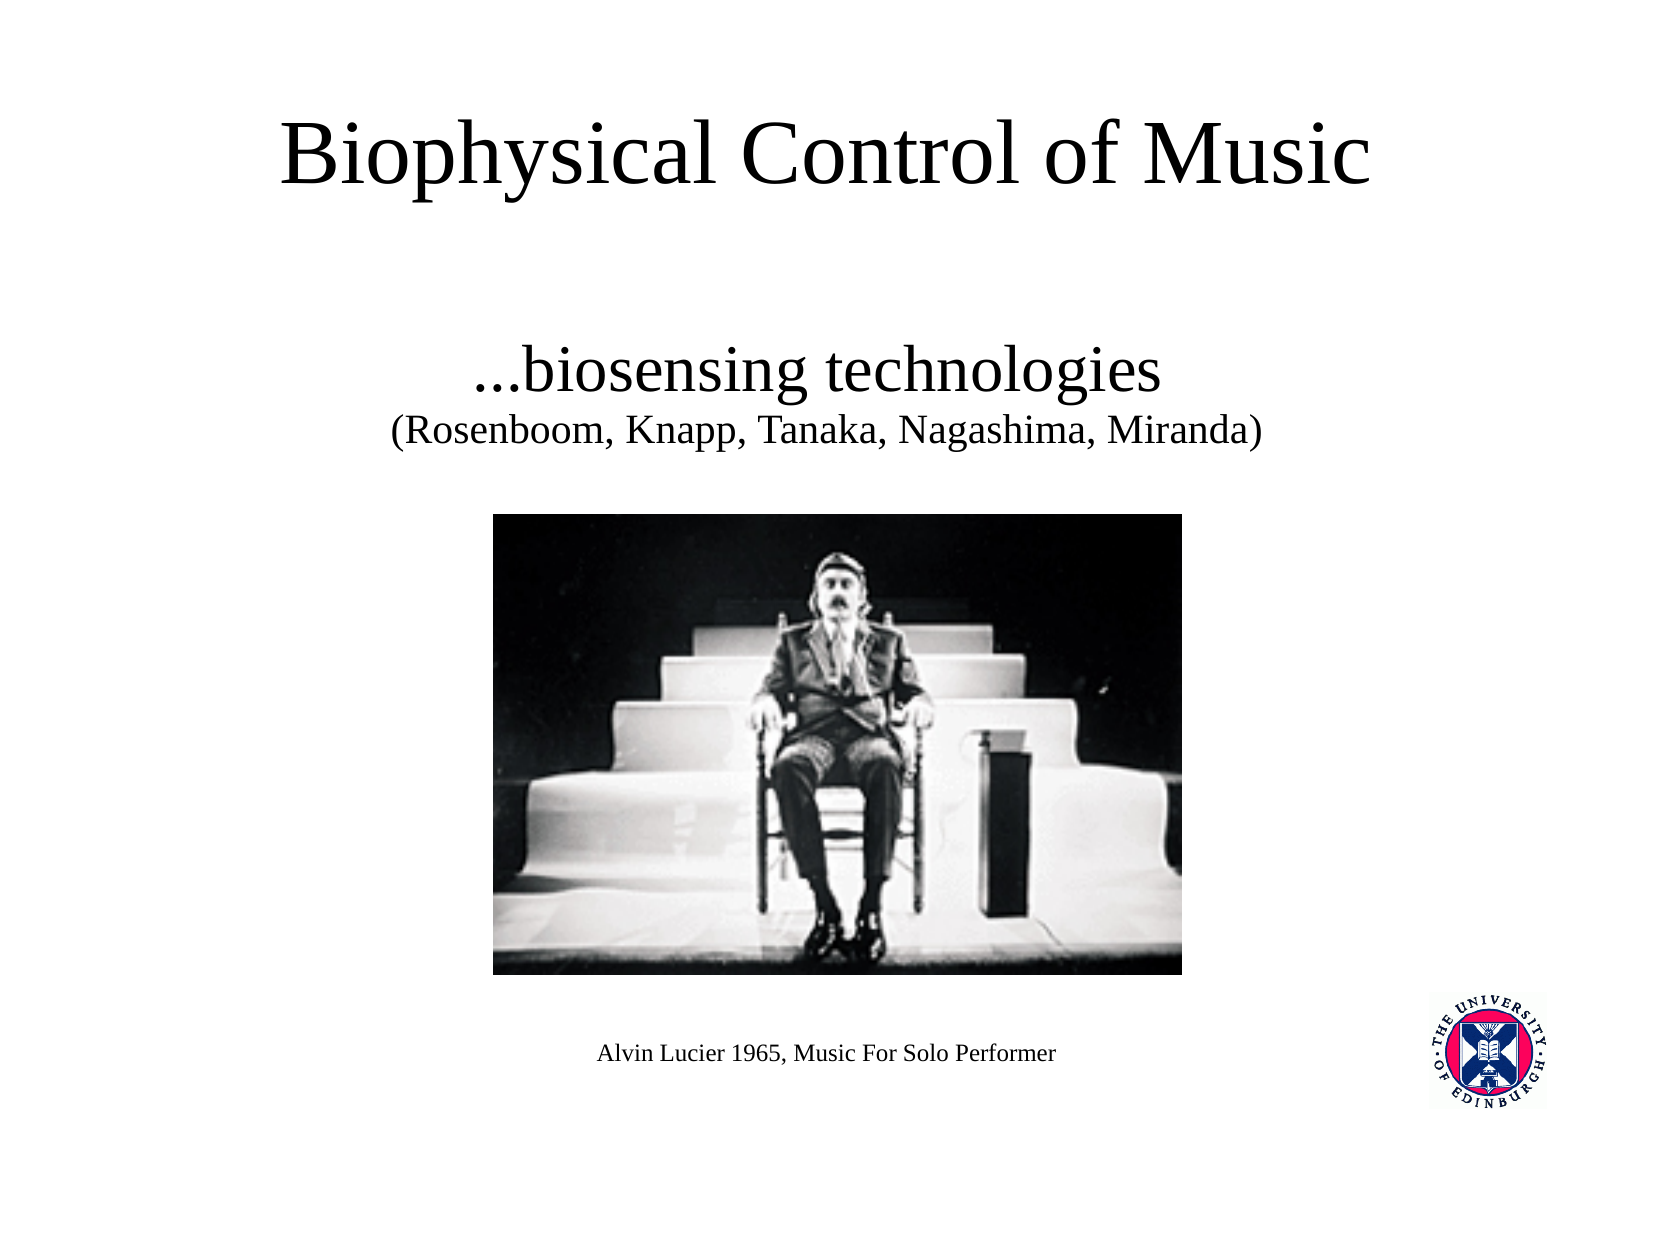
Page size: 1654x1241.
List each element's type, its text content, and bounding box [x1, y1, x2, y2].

picture [493, 514, 1182, 975]
subtitle ...biosensing technologies (Rosenboom, Knapp, Tanaka, Nagashima, Miranda) Alvin Lucier 1965, Music For Solo Performer [82, 297, 1571, 1102]
picture [1423, 986, 1553, 1116]
title Biophysical Control of Music [82, 56, 1571, 250]
